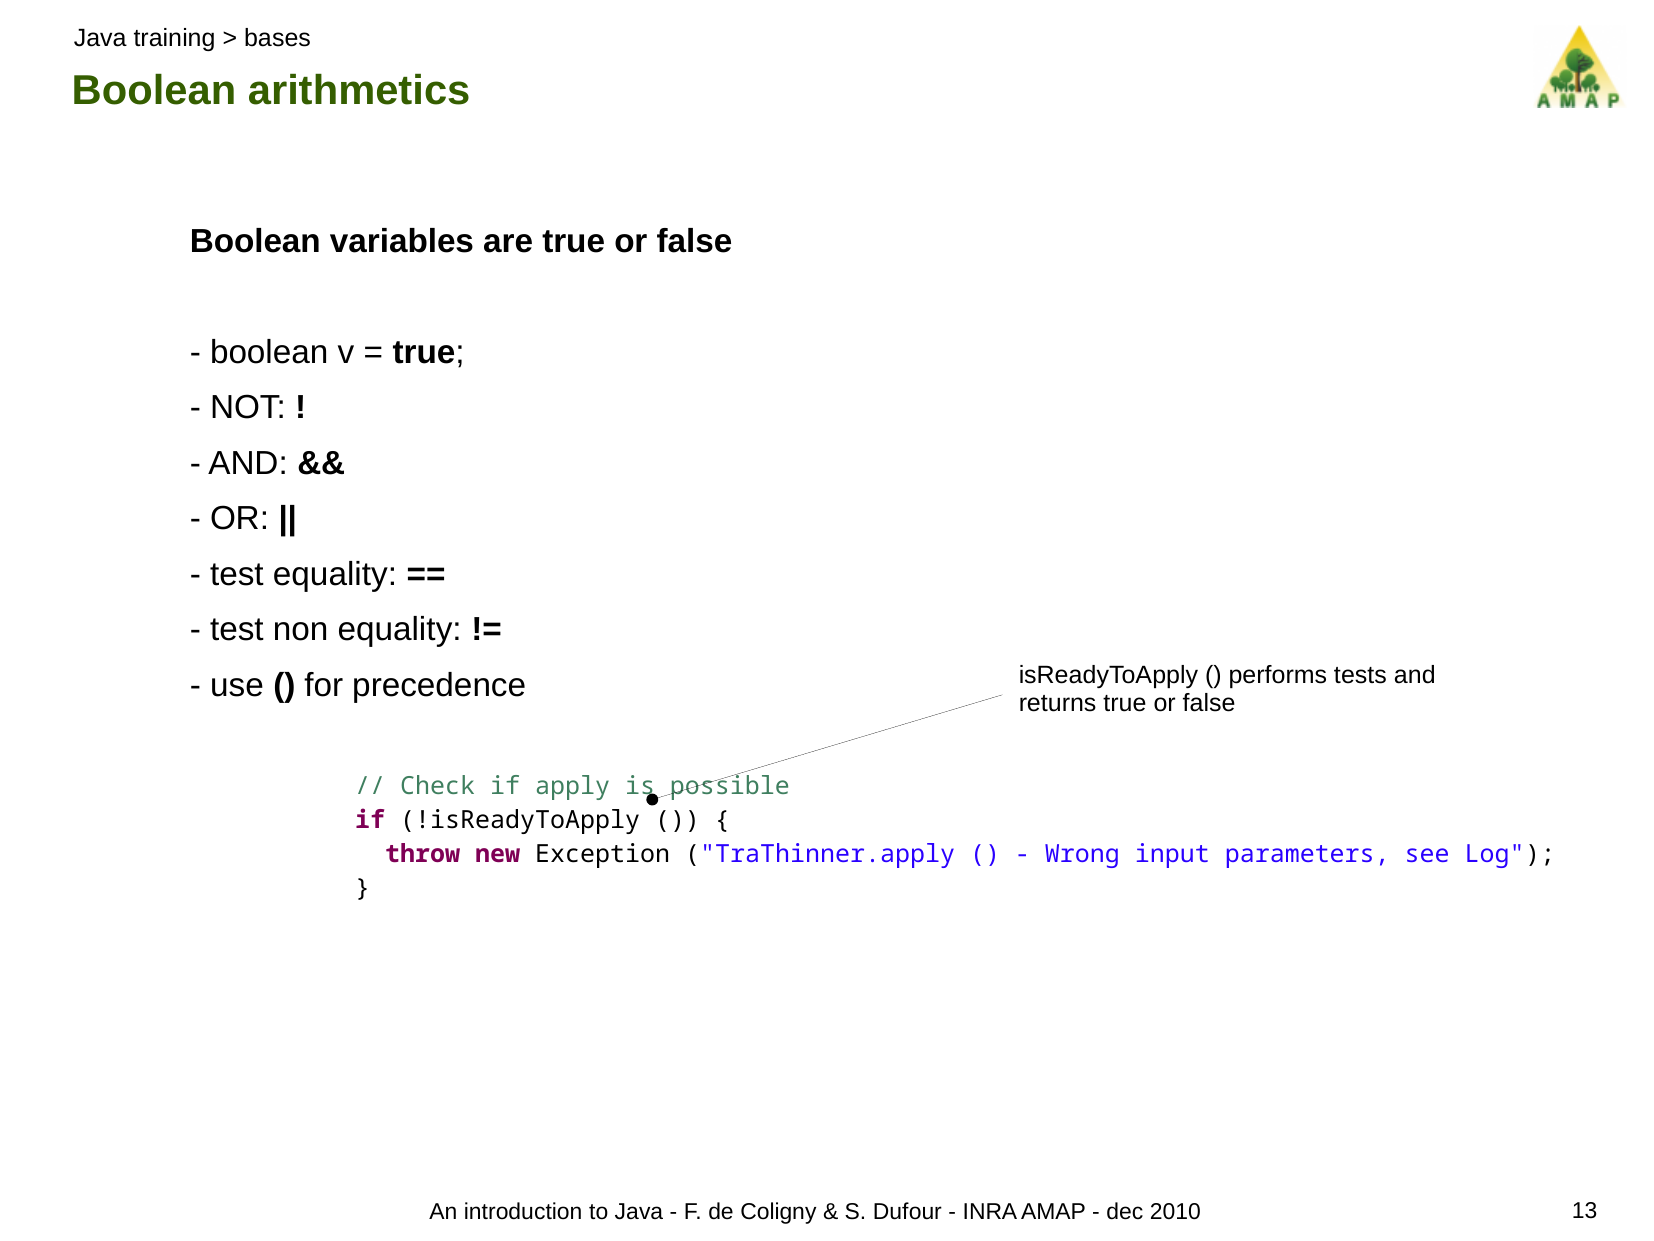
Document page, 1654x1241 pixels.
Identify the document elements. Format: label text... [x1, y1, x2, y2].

text_box // Check if apply is possible if (!isReadyToApply ()) { throw new Exception ("TraThinner.apply () - Wrong input parameters, see Log"); } [340, 760, 1626, 893]
text_box Java training > bases [59, 16, 1004, 60]
text_box Boolean arithmetics [56, 59, 1120, 121]
text_box isReadyToApply () performs tests and returns true or false [1004, 653, 1462, 725]
picture [1533, 25, 1627, 108]
text_box Boolean variables are true or false - boolean v = true; - NOT: ! - AND: && - OR: || - test equality: == - test non equality: != - use () for precedence [175, 196, 1628, 693]
